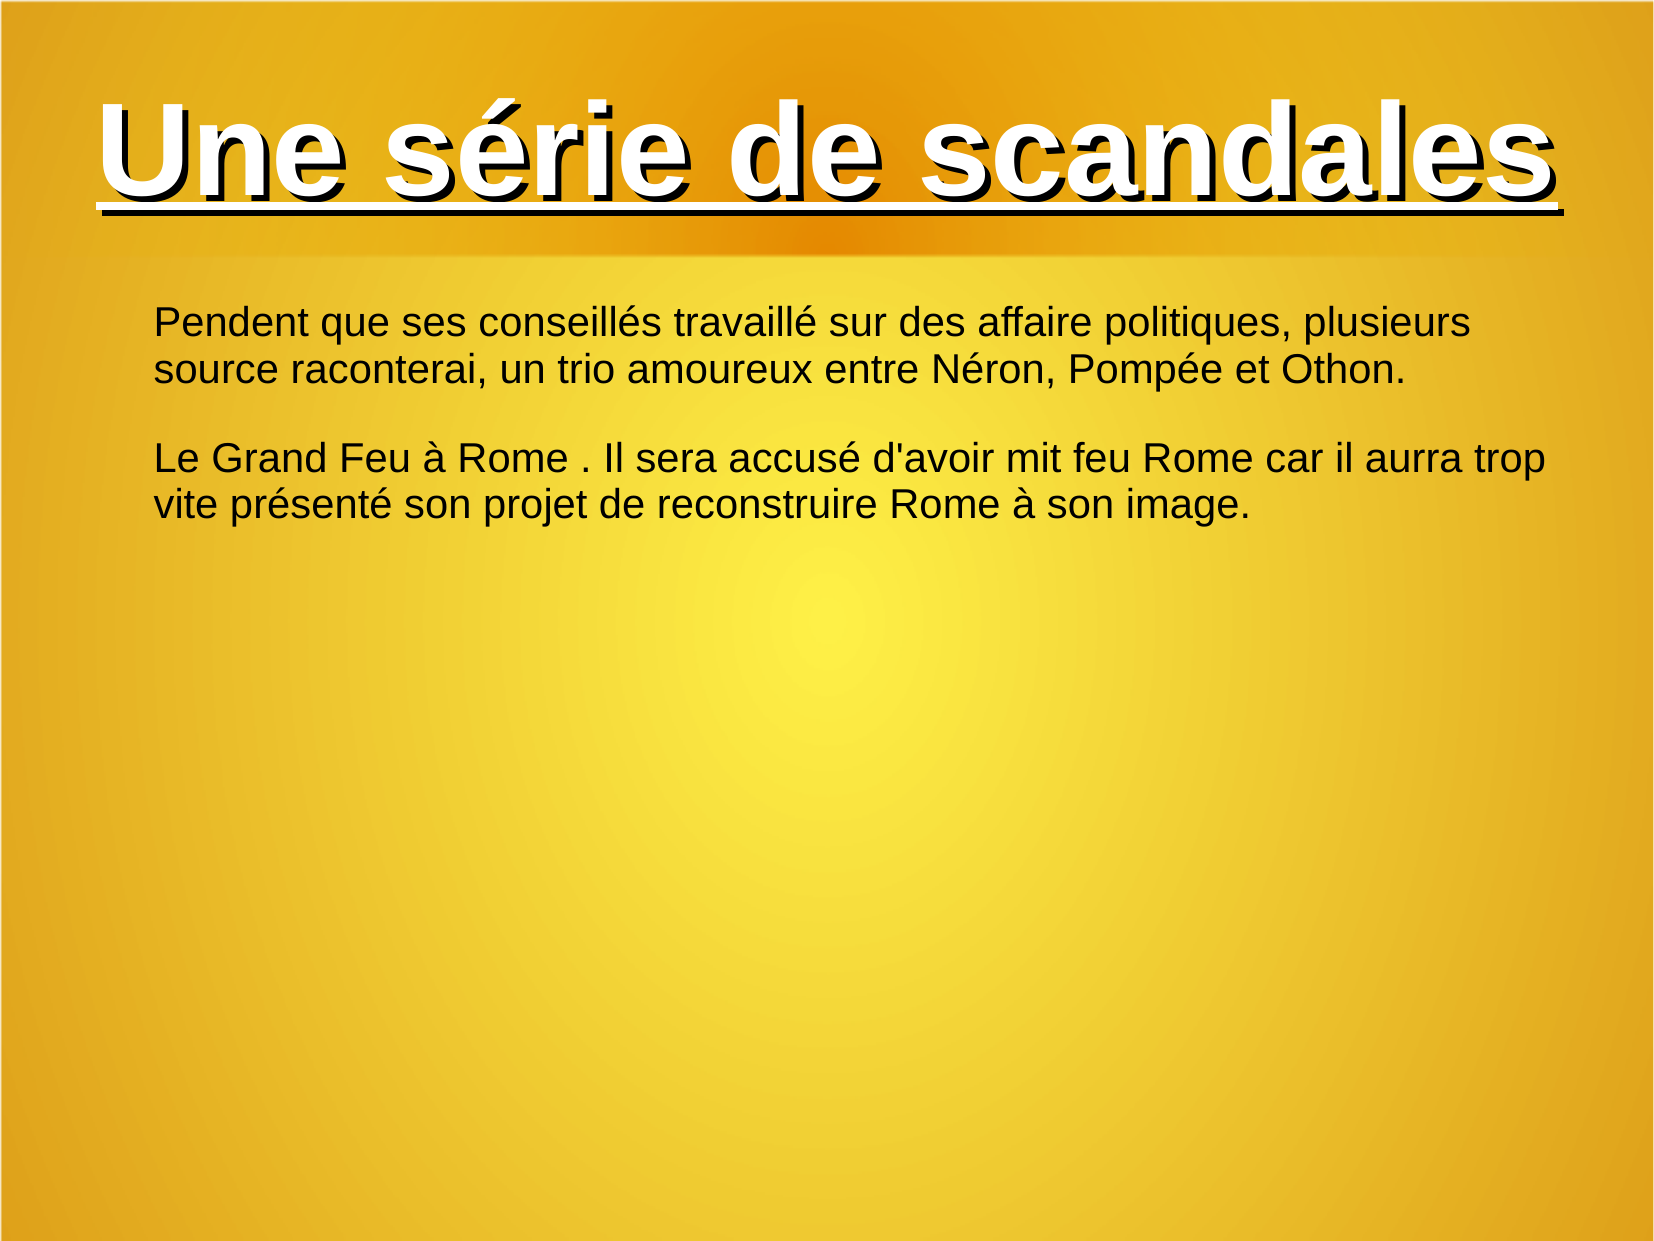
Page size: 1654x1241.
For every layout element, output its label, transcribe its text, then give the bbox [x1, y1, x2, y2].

picture [0, 0, 1654, 1241]
list Pendent que ses conseillés travaillé sur des affaire politiques, plusieurs source raconterai, un trio amoureux entre Néron, Pompée et Othon. Le Grand Feu à Rome . Il sera accusé d'avoir mit feu Rome car il aurra trop vite présenté son projet de reconstruire Rome à son image. [82, 299, 1571, 1019]
title Une série de scandales [82, 47, 1571, 252]
